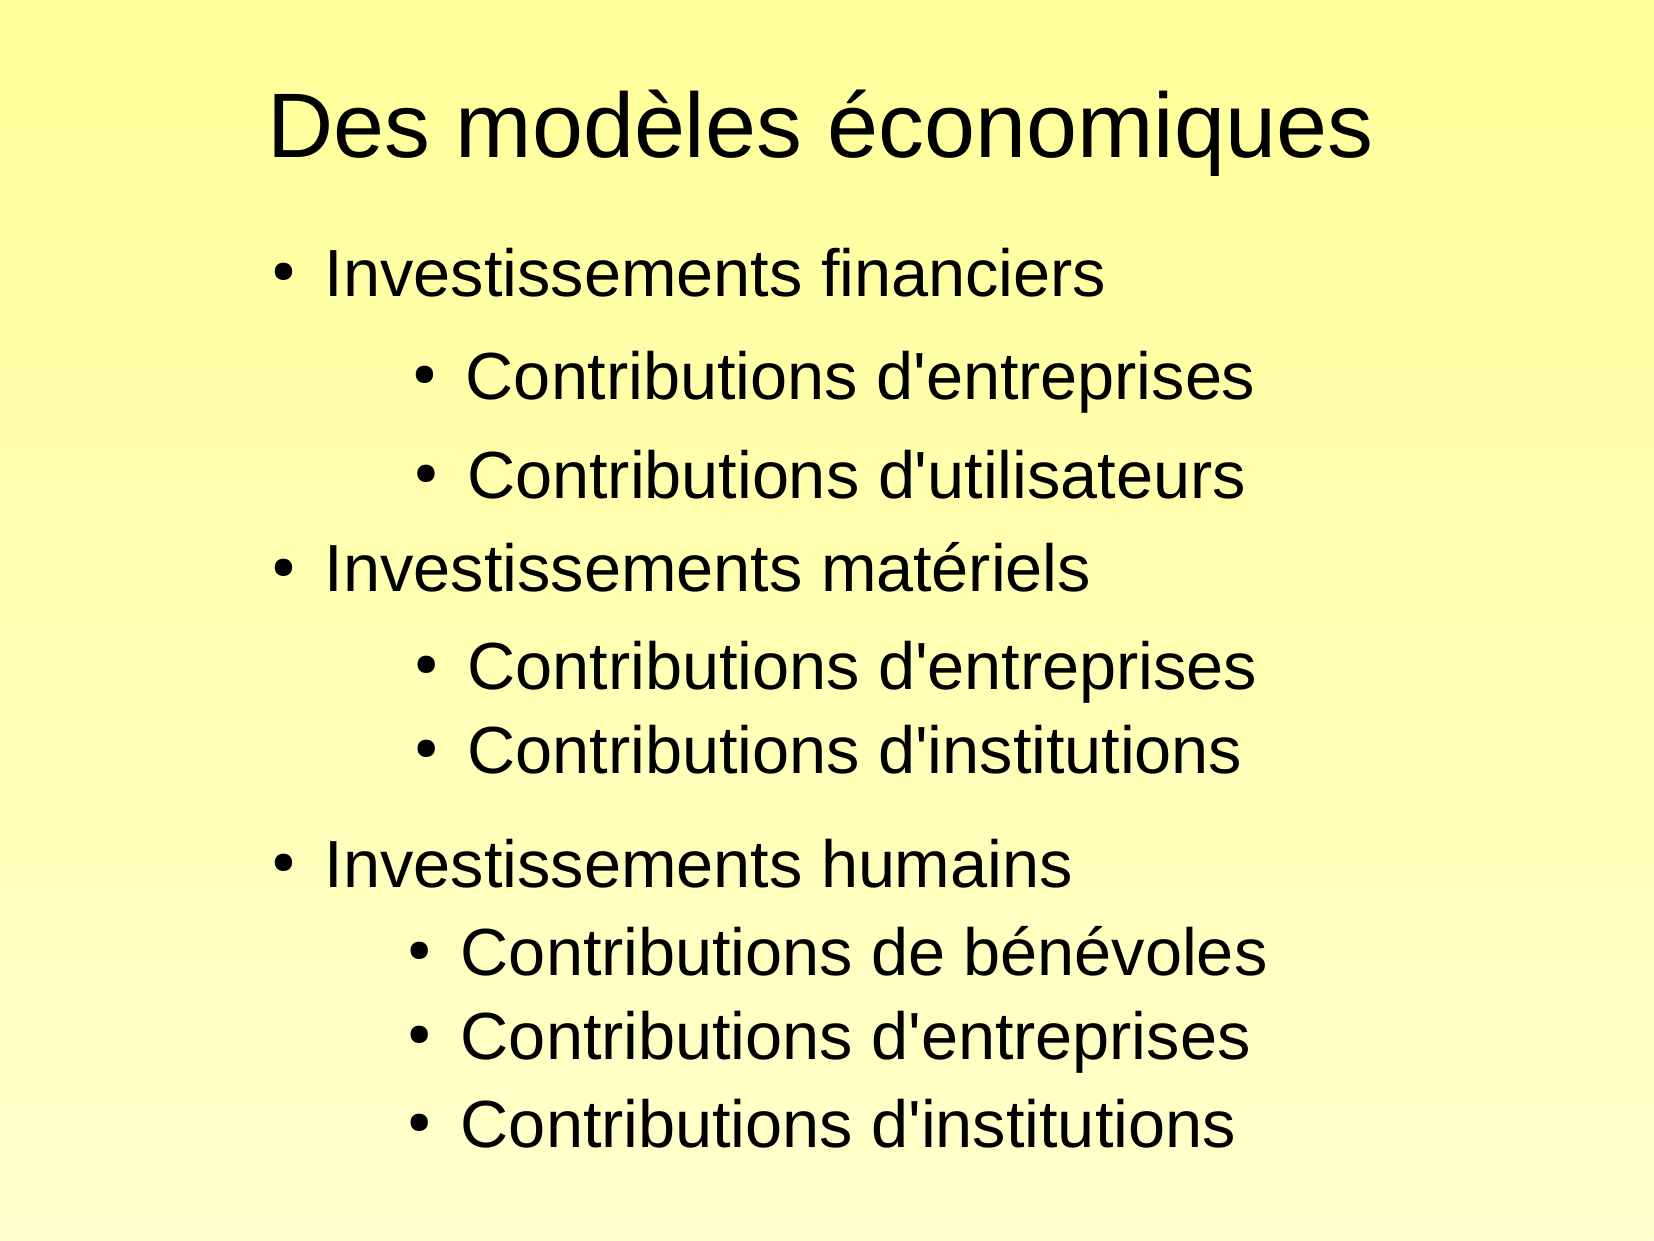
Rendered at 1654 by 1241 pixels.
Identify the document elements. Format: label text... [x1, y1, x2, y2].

list Investissements financiers [253, 236, 1654, 325]
list Investissements humains [253, 826, 1654, 916]
list Contributions d'entreprises [395, 339, 1654, 433]
list Contributions d'entreprises [396, 629, 1654, 712]
list Contributions d'institutions [389, 1087, 1654, 1182]
list Contributions de bénévoles [389, 915, 1654, 998]
list Contributions d'entreprises [389, 998, 1654, 1087]
list Contributions d'utilisateurs [396, 437, 1649, 532]
list Investissements matériels [253, 531, 1654, 621]
list Contributions d'institutions [396, 712, 1654, 807]
title Des modèles économiques [76, 29, 1565, 222]
